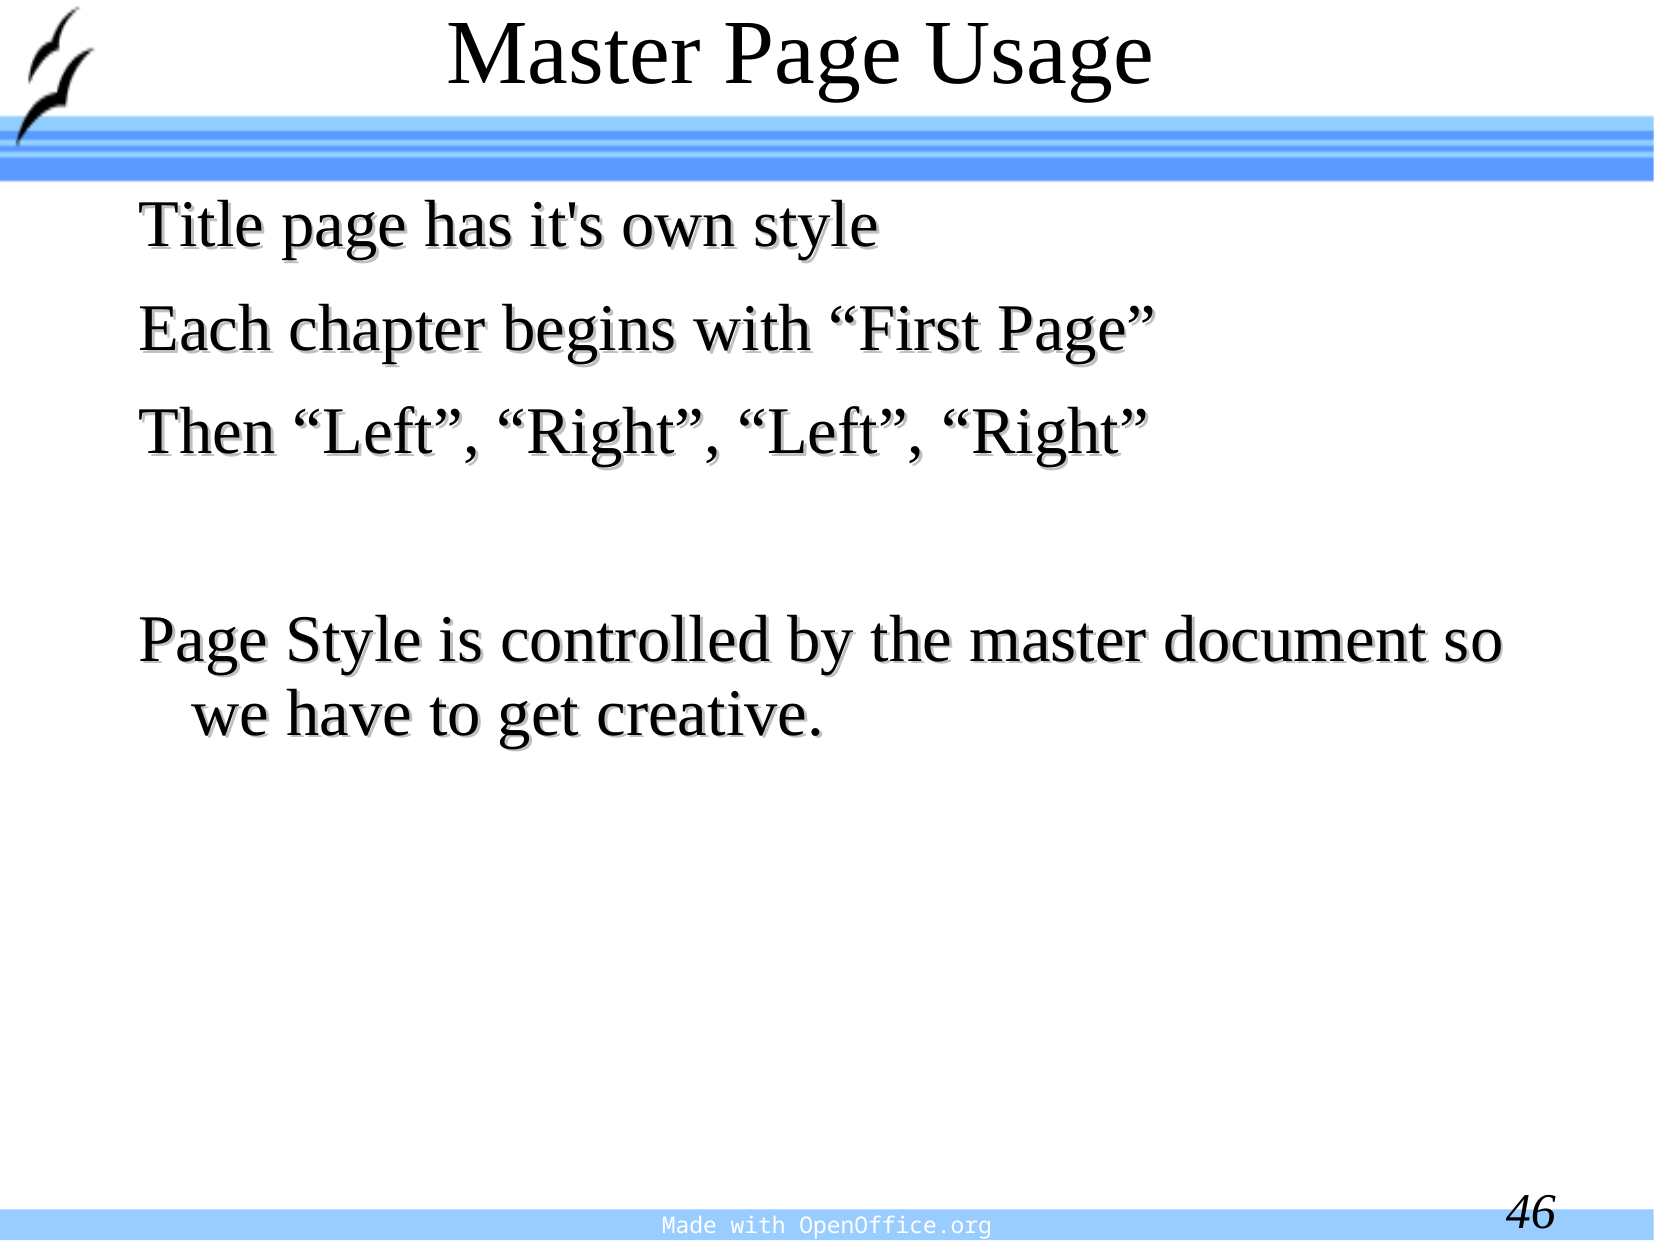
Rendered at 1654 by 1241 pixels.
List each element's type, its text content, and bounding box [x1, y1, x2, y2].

picture [0, 0, 1654, 188]
list Title page has it's own style Each chapter begins with “First Page” Then “Left”, “Right”, “Left”, “Right” Page Style is controlled by the master document so we have to get creative. [120, 187, 1533, 1195]
title Master Page Usage [94, 0, 1507, 117]
